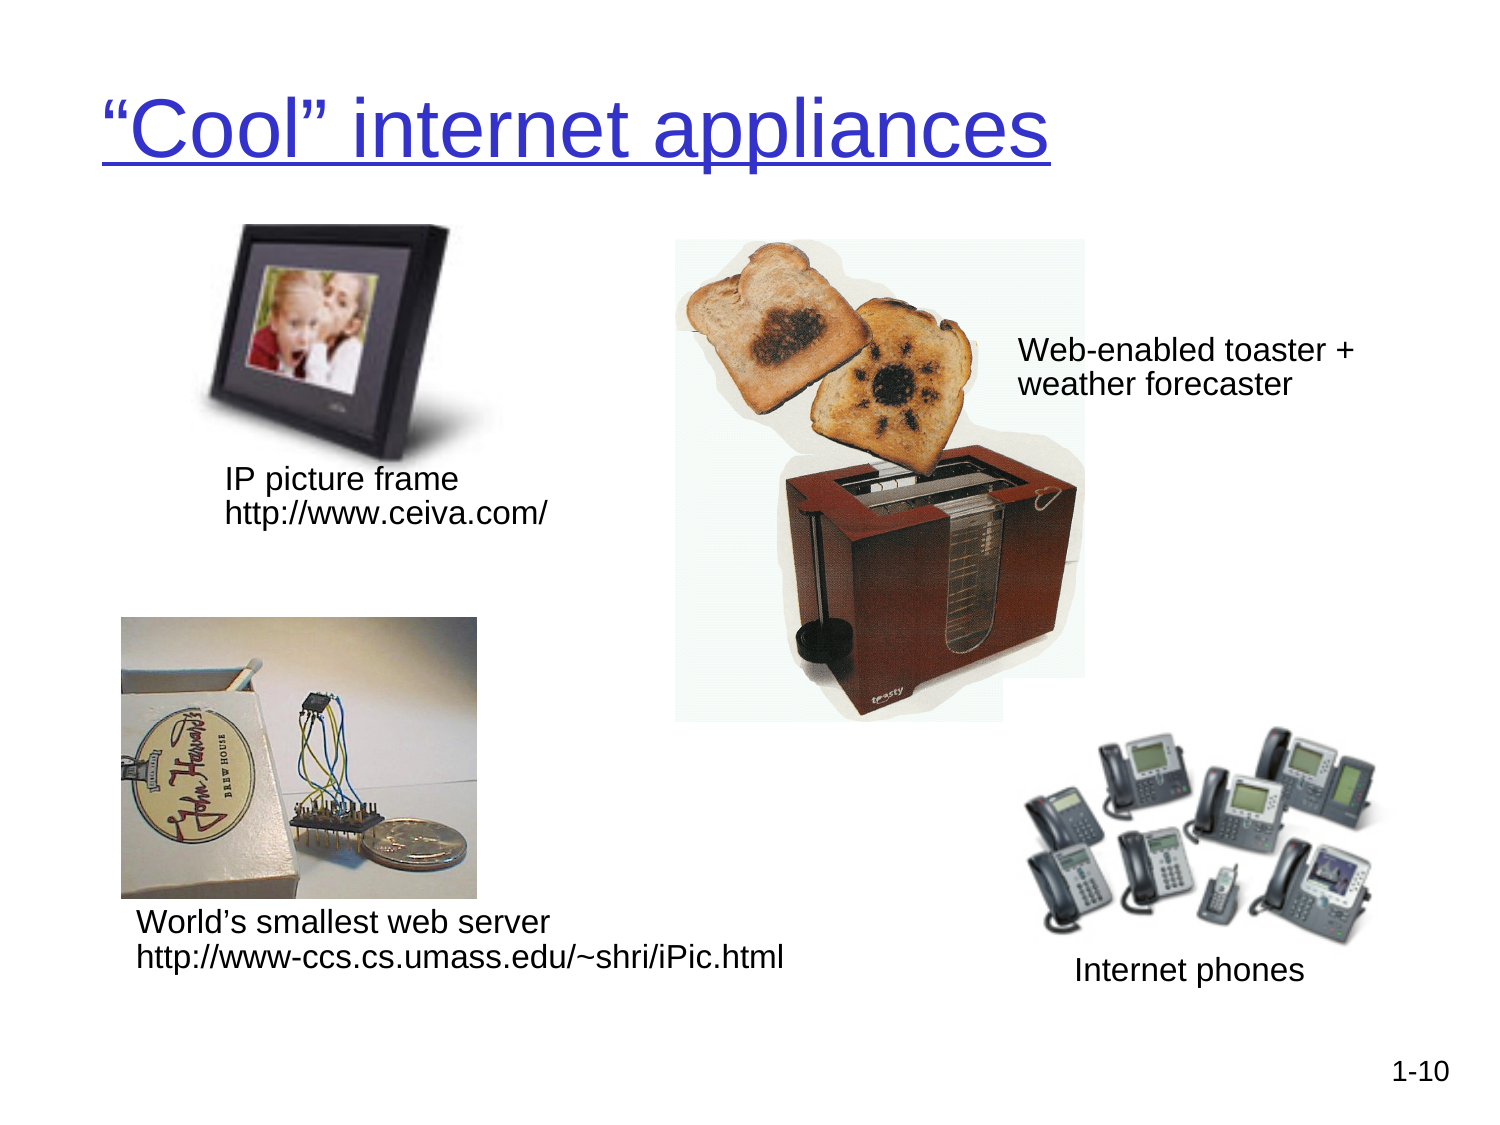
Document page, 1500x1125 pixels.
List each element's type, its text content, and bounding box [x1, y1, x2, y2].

text_box Web-enabled toaster + weather forecaster [1003, 326, 1371, 411]
picture [121, 617, 477, 898]
text_box World’s smallest web server http://www-ccs.cs.umass.edu/~shri/iPic.html [121, 898, 801, 983]
picture [675, 239, 1397, 994]
text_box IP picture frame http://www.ceiva.com/ [209, 455, 564, 540]
picture [191, 224, 503, 481]
title “Cool” internet appliances [87, 37, 1363, 225]
text_box Internet phones [1059, 946, 1321, 997]
